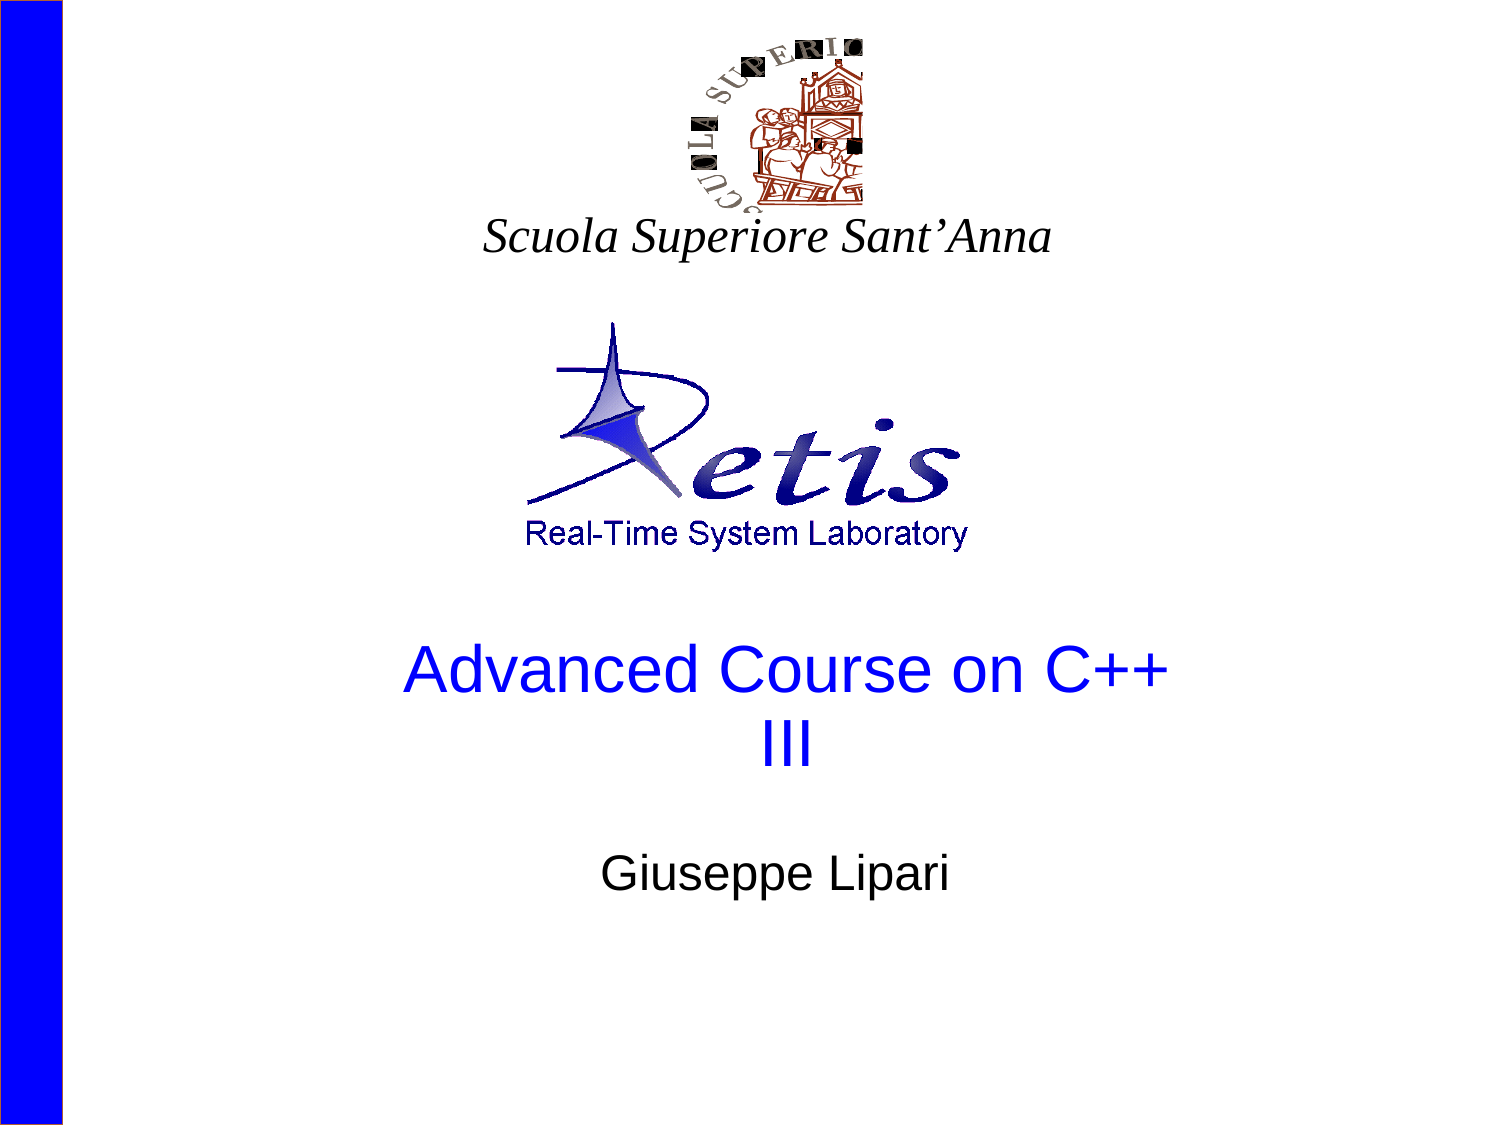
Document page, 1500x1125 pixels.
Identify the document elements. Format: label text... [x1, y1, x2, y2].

title Advanced Course on C++ III [150, 599, 1426, 814]
picture [517, 320, 980, 557]
subtitle Giuseppe Lipari [249, 837, 1300, 938]
